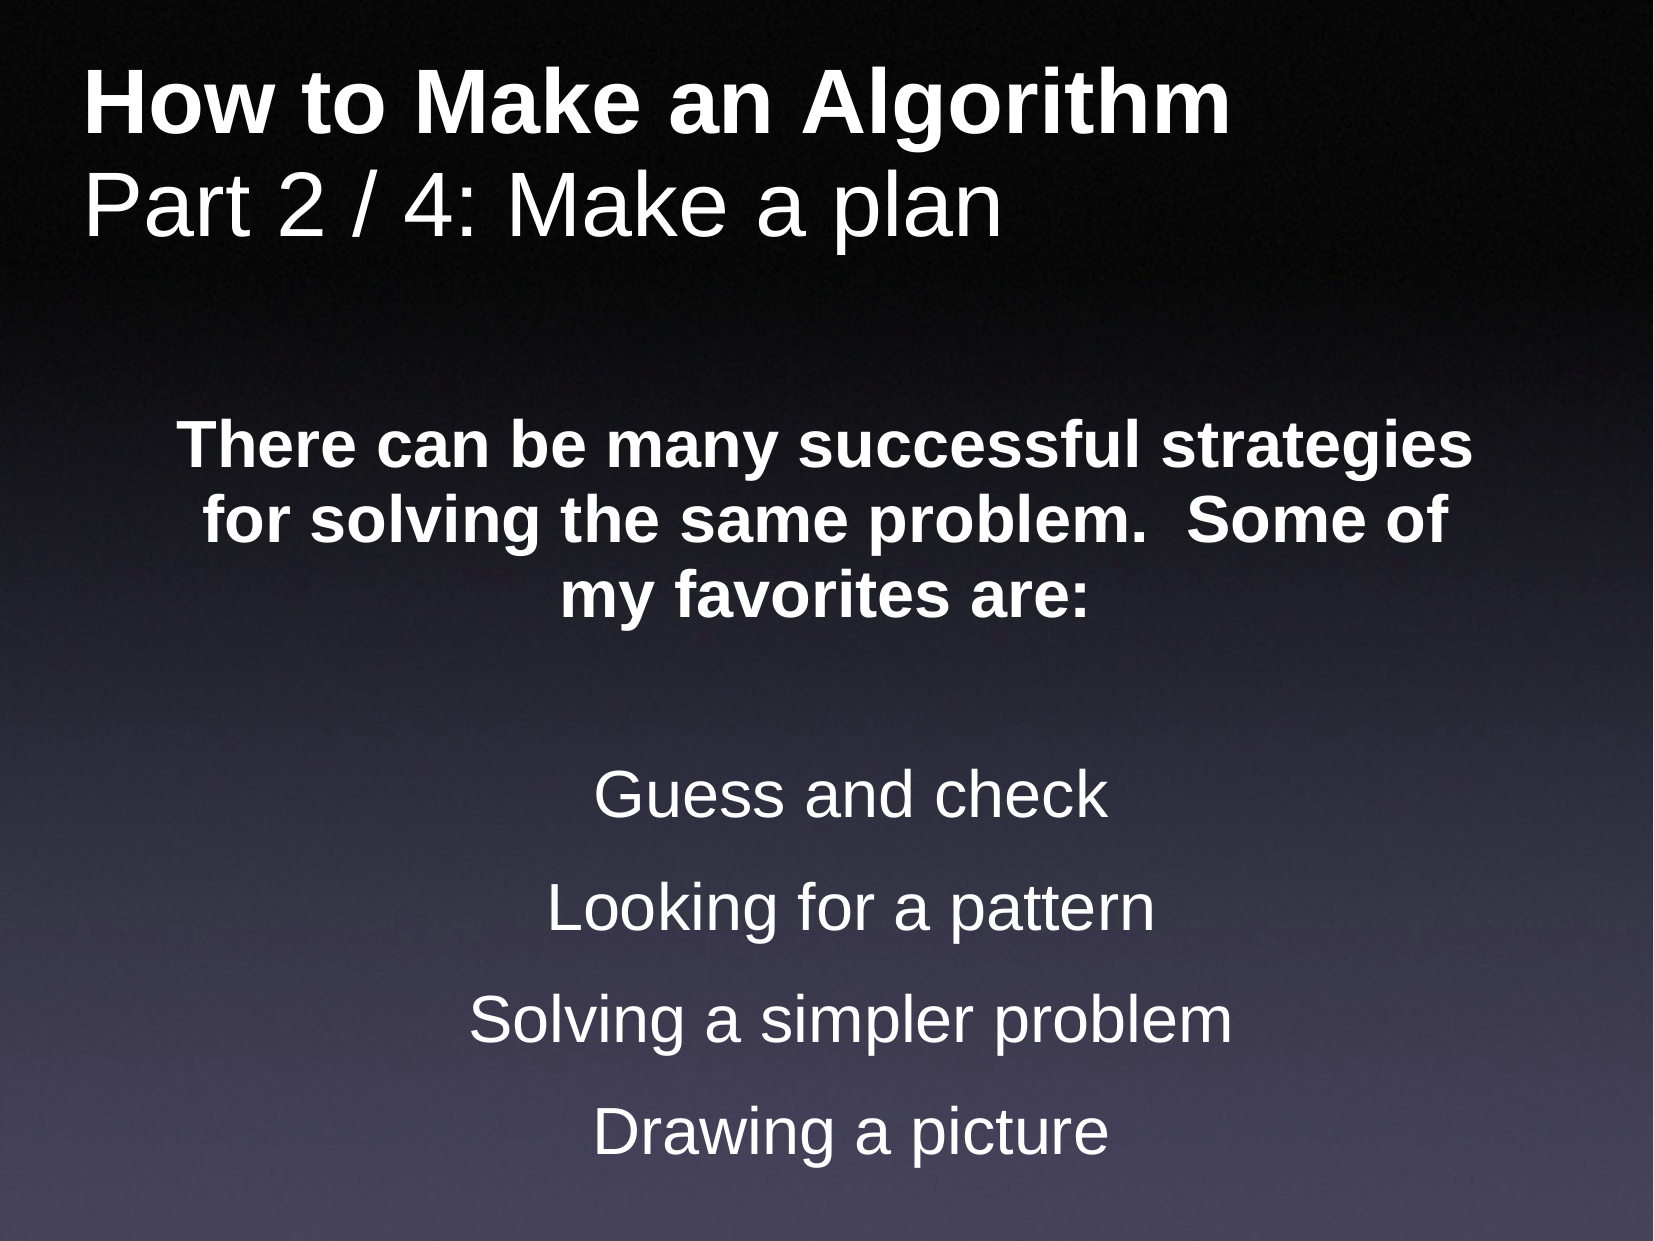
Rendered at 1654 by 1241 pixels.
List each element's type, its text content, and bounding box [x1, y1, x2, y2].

text_box There can be many successful strategies for solving the same problem. Some of my favorites are: [161, 400, 1514, 640]
title How to Make an Algorithm Part 2 / 4: Make a plan [82, 50, 1571, 256]
text_box Guess and check Looking for a pattern Solving a simpler problem Drawing a picture [453, 712, 1252, 1139]
picture [0, 0, 1654, 1241]
